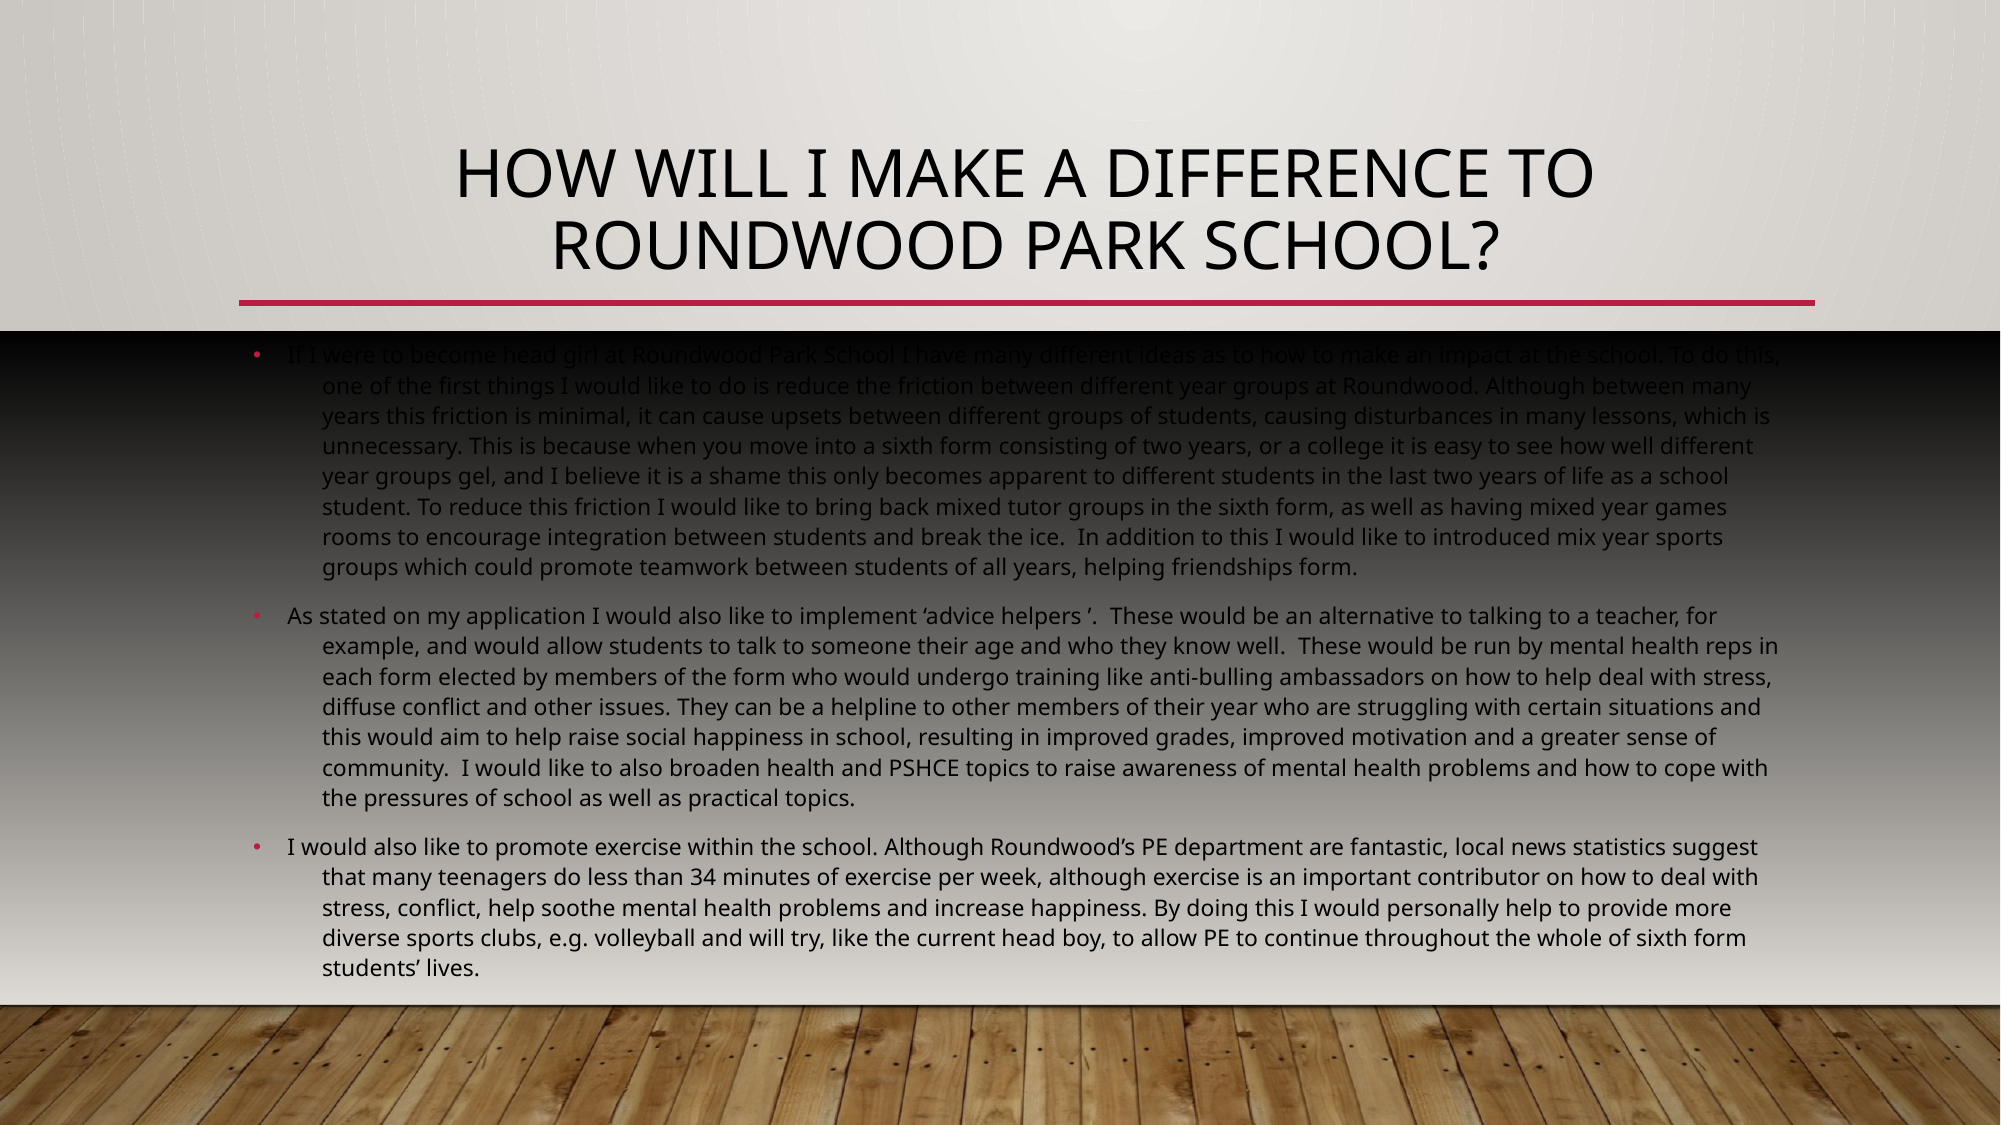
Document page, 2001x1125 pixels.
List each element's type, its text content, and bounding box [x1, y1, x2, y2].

title How will I make a difference to Roundwood park school? [238, 131, 1814, 305]
list If I were to become head girl at Roundwood Park School I have many different ideas as to how to make an impact at the school. To do this, one of the first things I would like to do is reduce the friction between different year groups at Roundwood. Although between many years this friction is minimal, it can cause upsets between different groups of students, causing disturbances in many lessons, which is unnecessary. This is because when you move into a sixth form consisting of two years, or a college it is easy to see how well different year groups gel, and I believe it is a shame this only becomes apparent to different students in the last two years of life as a school student. To reduce this friction I would like to bring back mixed tutor groups in the sixth form, as well as having mixed year games rooms to encourage integration between students and break the ice. In addition to this I would like to introduced mix year sports groups which could promote teamwork between students of all years, helping friendships form. As stated on my application I would also like to implement ‘advice helpers ’. These would be an alternative to talking to a teacher, for example, and would allow students to talk to someone their age and who they know well. These would be run by mental health reps in each form elected by members of the form who would undergo training like anti-bulling ambassadors on how to help deal with stress, diffuse conflict and other issues. They can be a helpline to other members of their year who are struggling with certain situations and this would aim to help raise social happiness in school, resulting in improved grades, improved motivation and a greater sense of community. I would like to also broaden health and PSHCE topics to raise awareness of mental health problems and how to cope with the pressures of school as well as practical topics. I would also like to promote exercise within the school. Although Roundwood’s PE department are fantastic, local news statistics suggest that many teenagers do less than 34 minutes of exercise per week, although exercise is an important contributor on how to deal with stress, conflict, help soothe mental health problems and increase happiness. By doing this I would personally help to provide more diverse sports clubs, e.g. volleyball and will try, like the current head boy, to allow PE to continue throughout the whole of sixth form students’ lives. [238, 330, 1814, 994]
